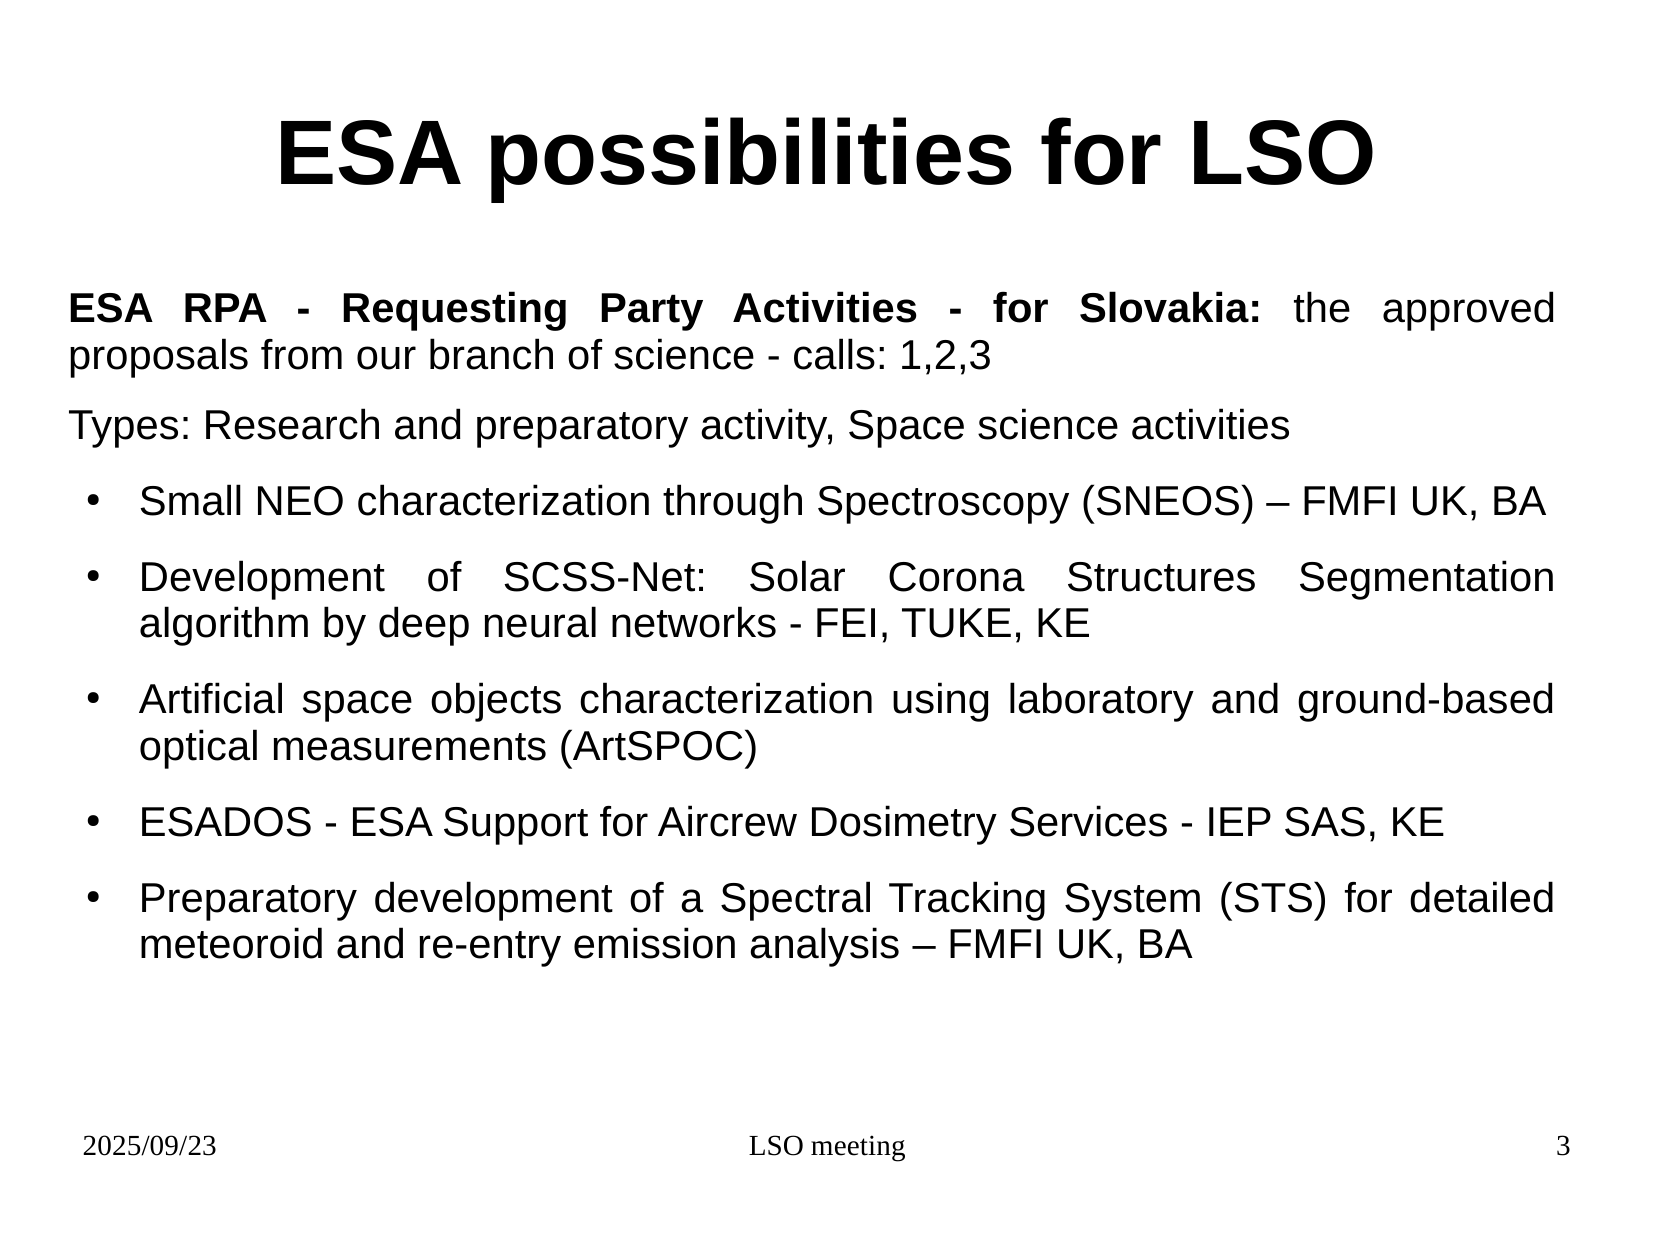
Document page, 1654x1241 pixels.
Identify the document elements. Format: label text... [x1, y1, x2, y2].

list ESA RPA - Requesting Party Activities - for Slovakia: the approved proposals from our branch of science - calls: 1,2,3 Types: Research and preparatory activity, Space science activities Small NEO characterization through Spectroscopy (SNEOS) – FMFI UK, BA Development of SCSS-Net: Solar Corona Structures Segmentation algorithm by deep neural networks - FEI, TUKE, KE Artificial space objects characterization using laboratory and ground-based optical measurements (ArtSPOC) ESADOS - ESA Support for Aircrew Dosimetry Services - IEP SAS, KE Preparatory development of a Spectral Tracking System (STS) for detailed meteoroid and re-entry emission analysis – FMFI UK, BA [68, 285, 1557, 1111]
title ESA possibilities for LSO [82, 49, 1571, 257]
